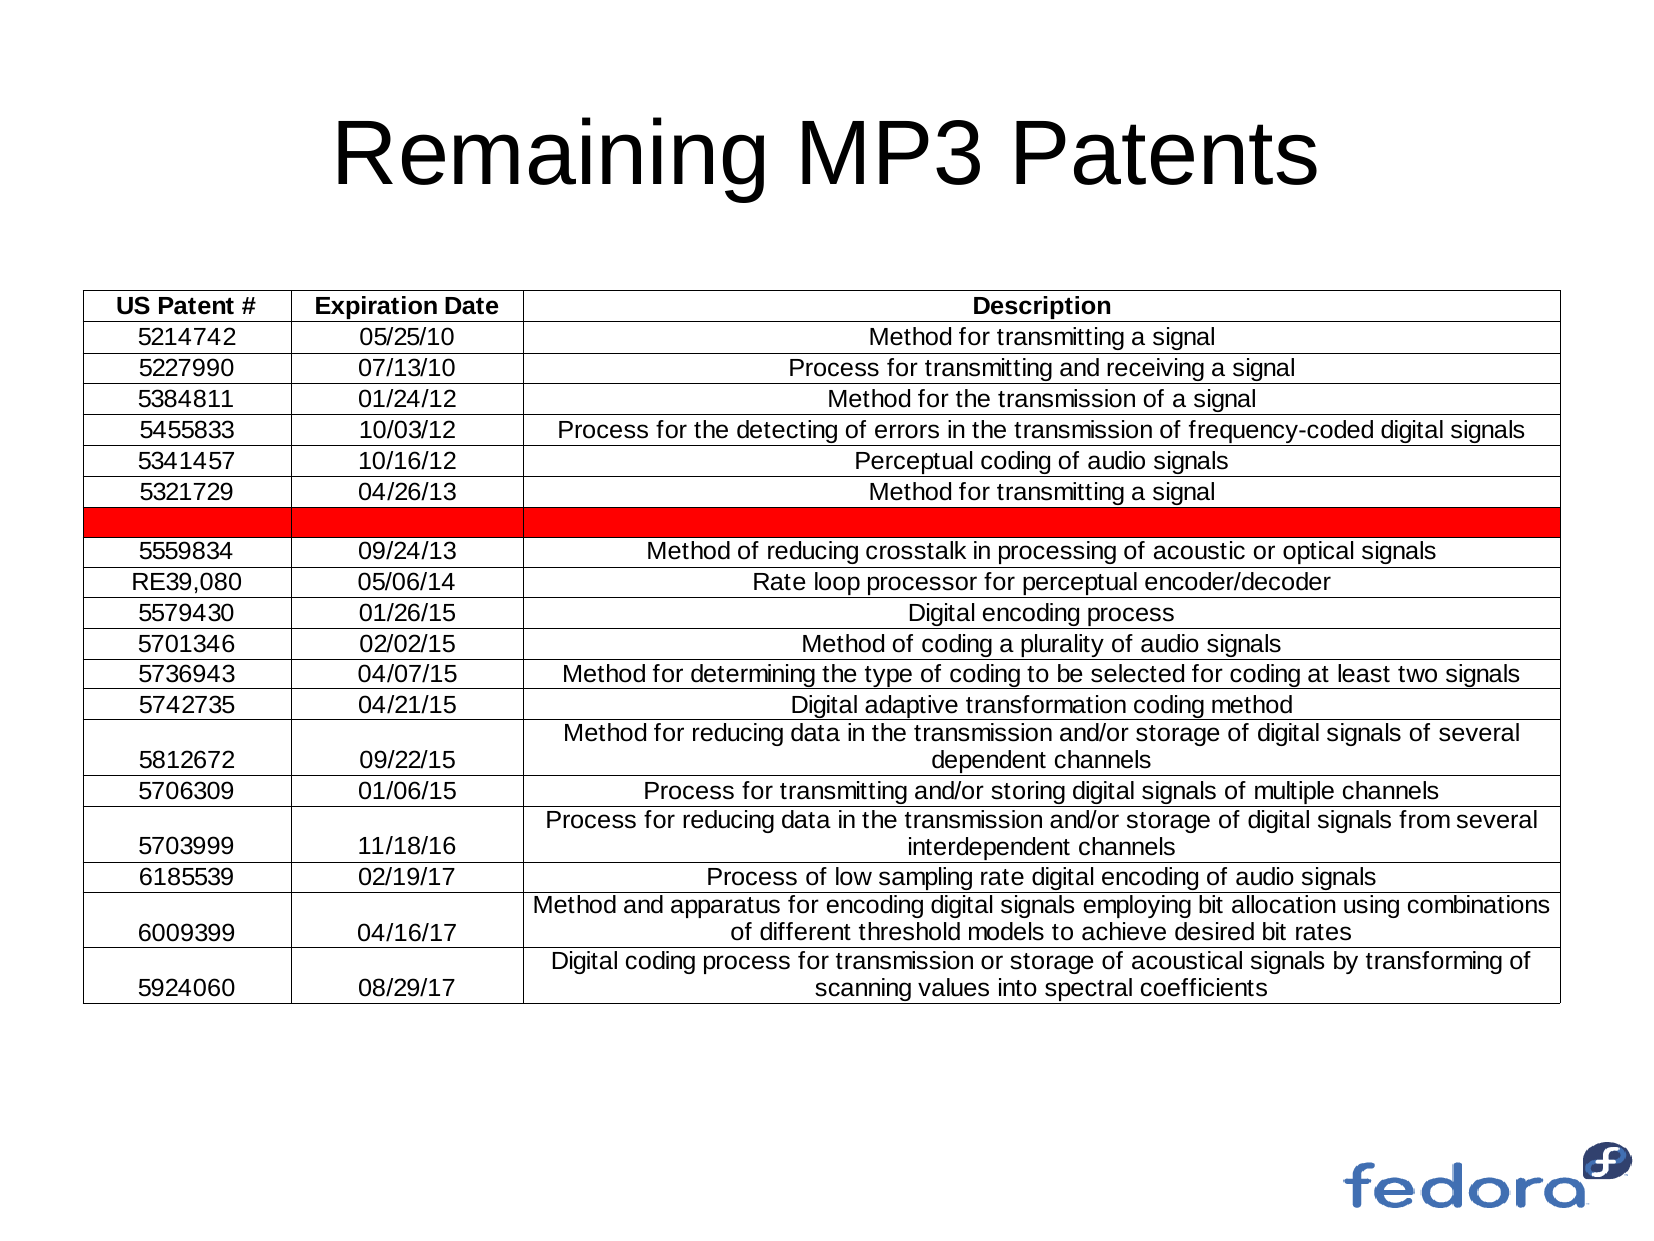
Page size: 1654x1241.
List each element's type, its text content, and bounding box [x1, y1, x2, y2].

picture [1332, 1124, 1651, 1227]
title Remaining MP3 Patents [82, 49, 1571, 257]
chart [82, 290, 1654, 1110]
